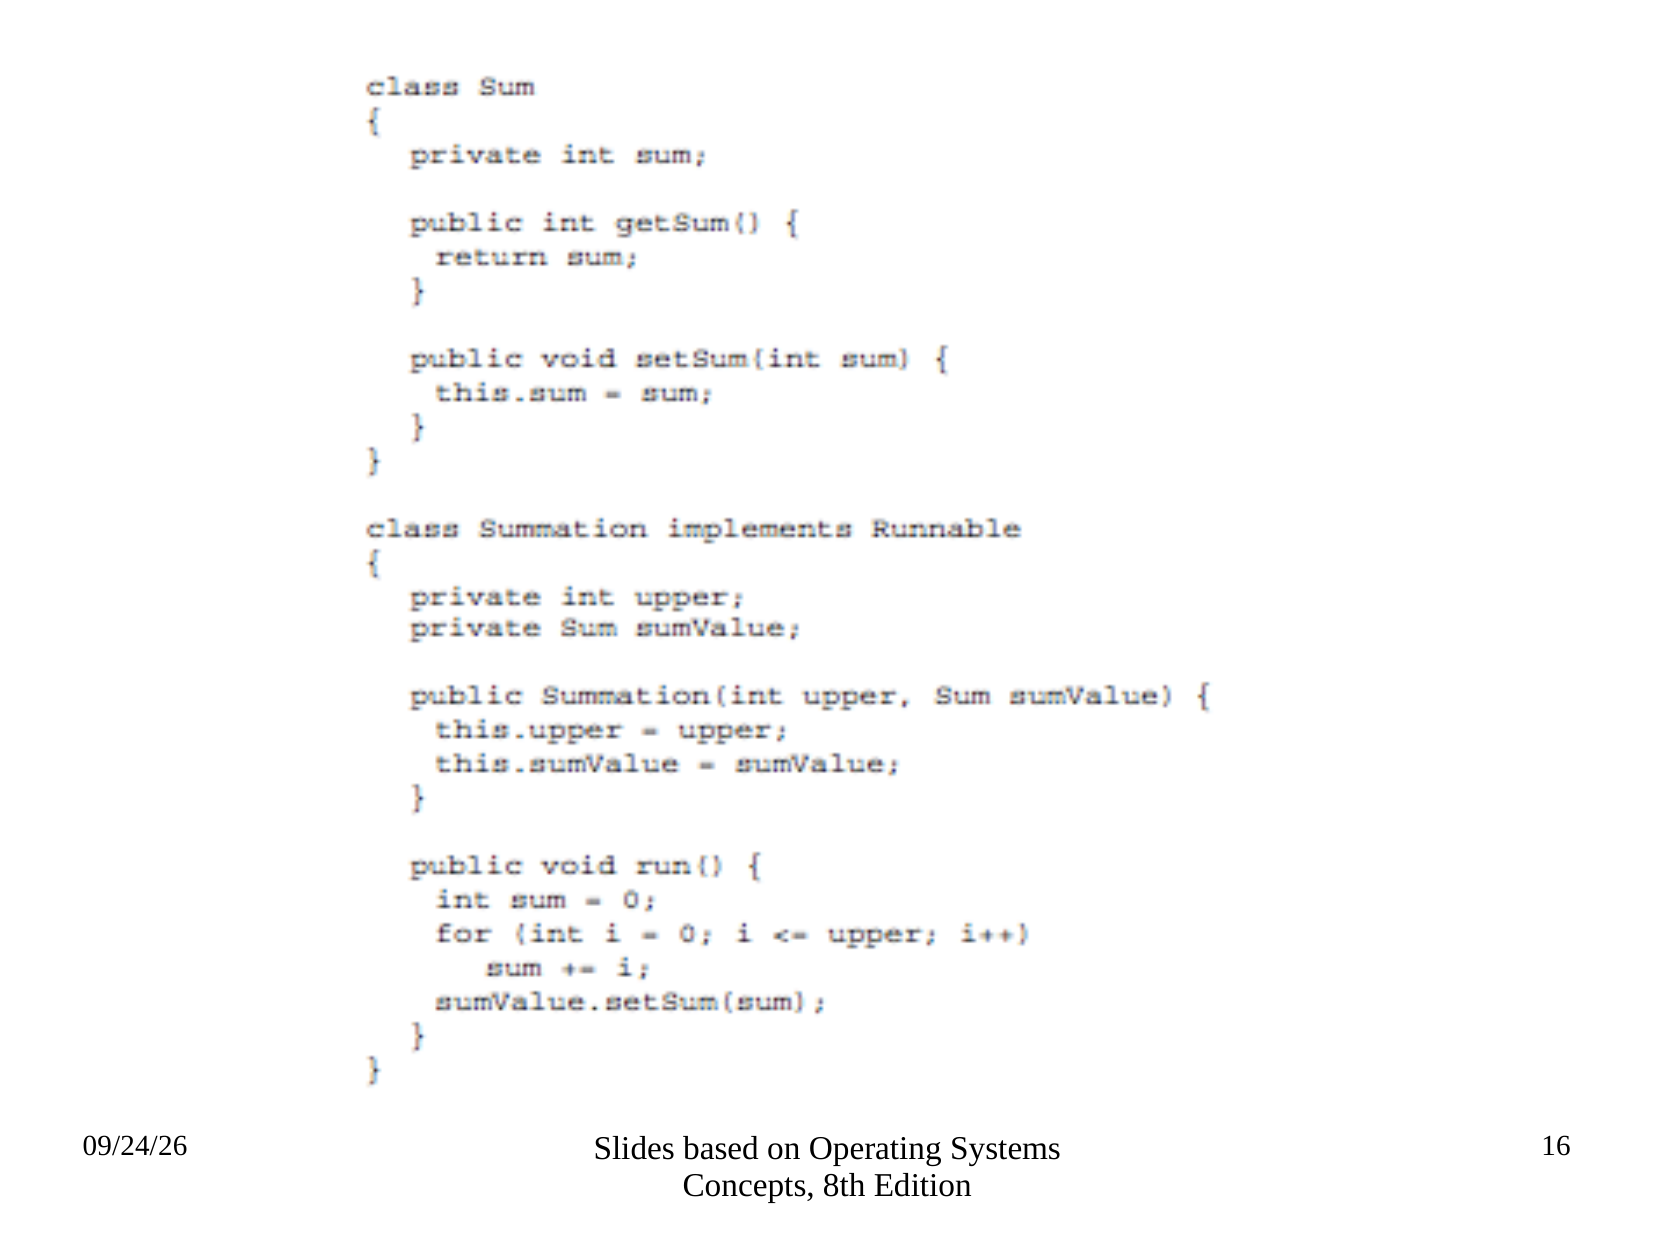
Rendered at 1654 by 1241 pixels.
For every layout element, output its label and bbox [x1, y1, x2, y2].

picture [267, 59, 1471, 1111]
